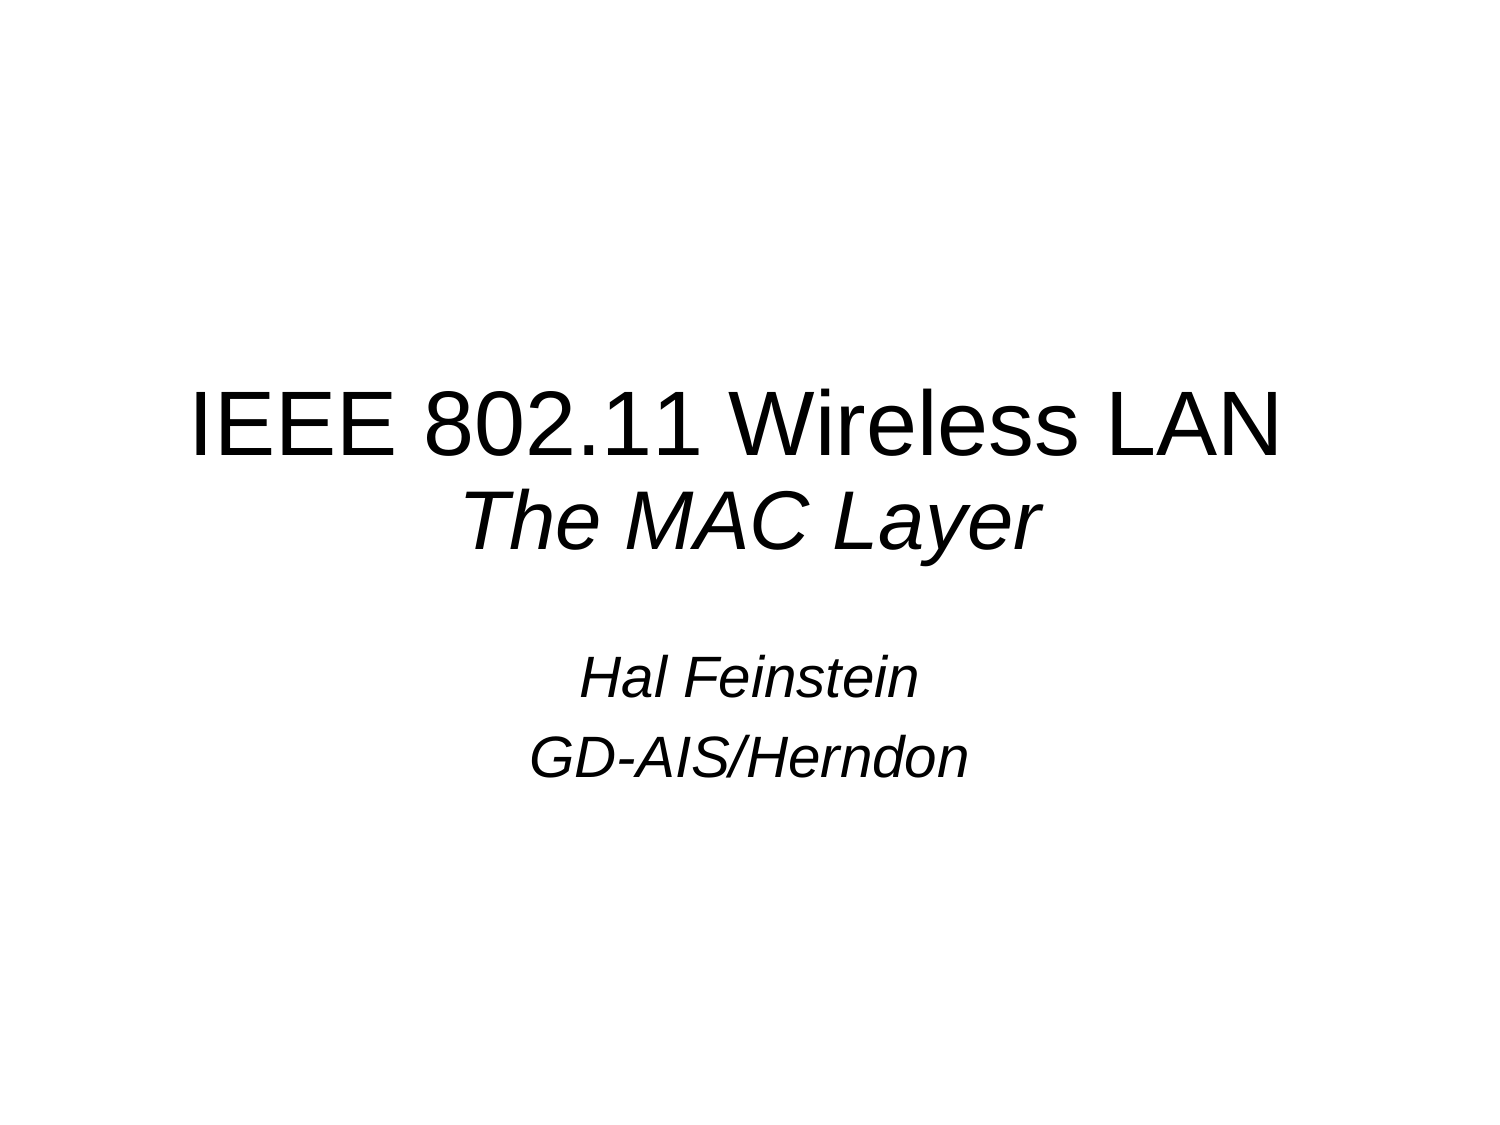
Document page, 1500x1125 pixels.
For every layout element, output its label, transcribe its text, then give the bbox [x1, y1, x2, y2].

title IEEE 802.11 Wireless LAN The MAC Layer [112, 349, 1388, 591]
subtitle Hal Feinstein GD-AIS/Herndon [225, 637, 1276, 926]
